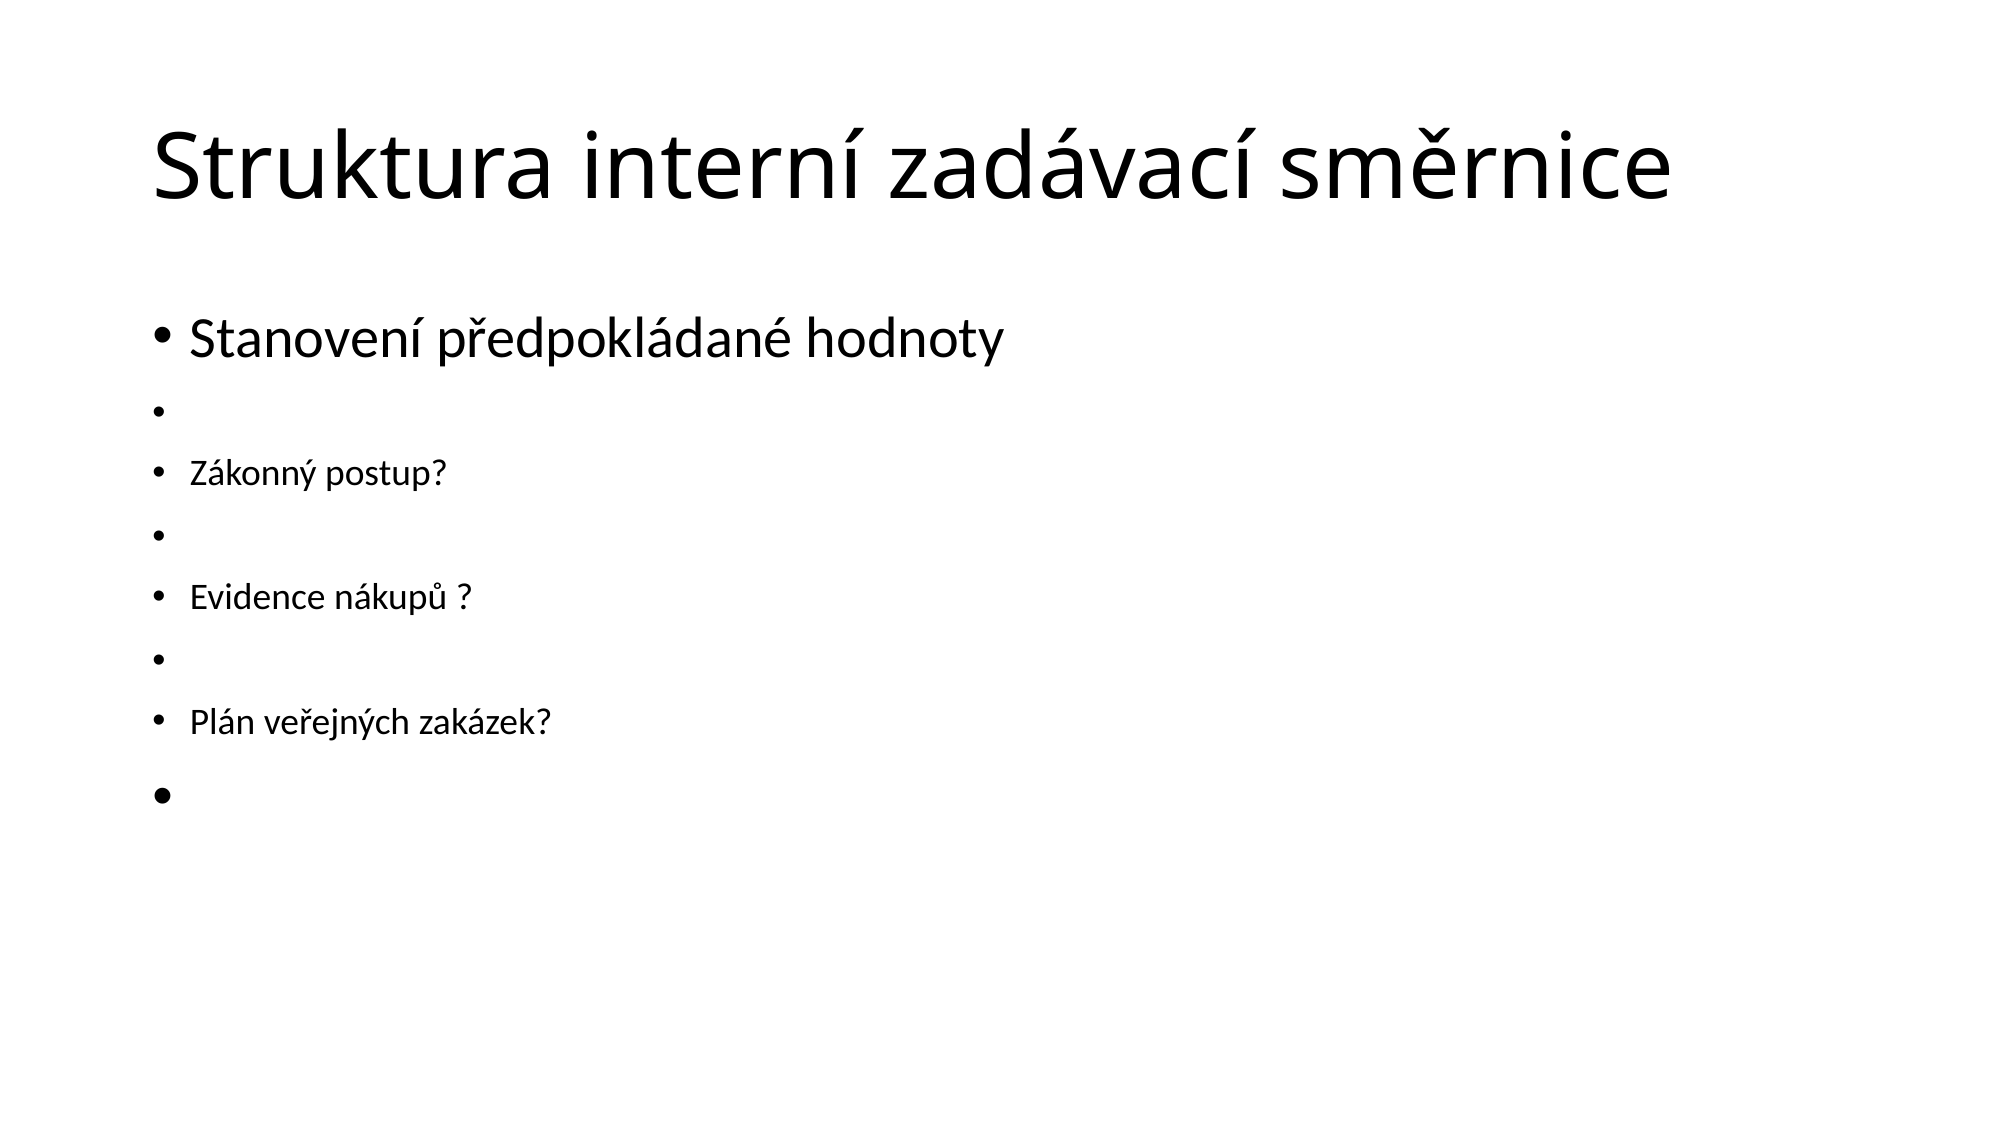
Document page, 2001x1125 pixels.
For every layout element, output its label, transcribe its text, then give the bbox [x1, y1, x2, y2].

list Stanovení předpokládané hodnoty Zákonný postup? Evidence nákupů ? Plán veřejných zakázek? [137, 299, 1863, 1014]
title Struktura interní zadávací směrnice [137, 59, 1863, 278]
